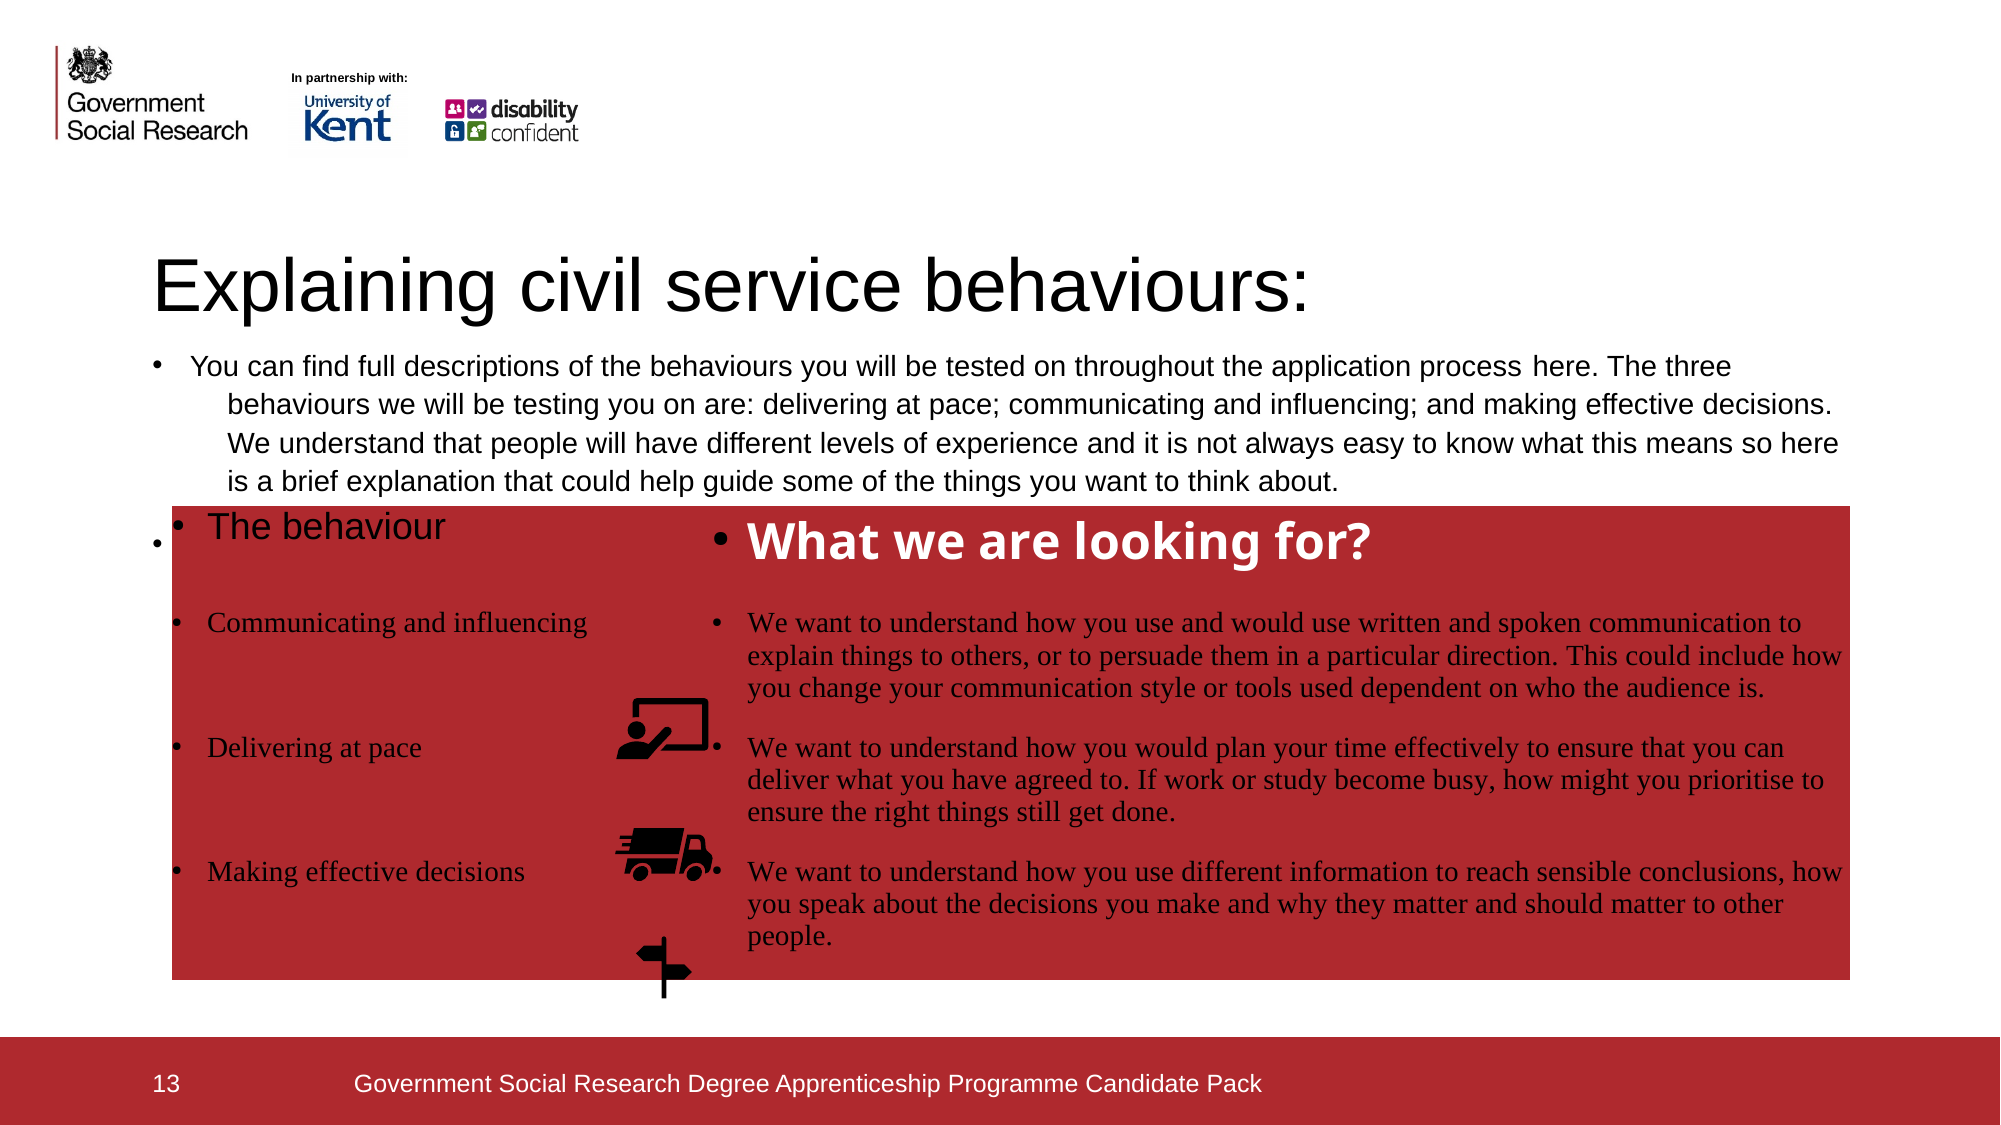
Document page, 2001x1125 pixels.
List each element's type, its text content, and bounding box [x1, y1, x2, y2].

table_header The behaviour [172, 506, 712, 607]
text_box 13 [137, 1056, 313, 1108]
picture [626, 929, 702, 1005]
table_cell We want to understand how you use and would use written and spoken communication to explain things to others, or to persuade them in a particular direction. This could include how you change your communication style or tools used dependent on who the audience is. [712, 607, 1850, 731]
table_cell We want to understand how you use different information to reach sensible conclusions, how you speak about the decisions you make and why they matter and should matter to other people. [712, 855, 1850, 980]
text_box Government Social Research Degree Apprenticeship Programme Candidate Pack [338, 1056, 1863, 1108]
picture [611, 801, 717, 907]
table_cell Making effective decisions [172, 855, 712, 980]
table_cell Communicating and influencing [172, 607, 712, 731]
table_header What we are looking for? [712, 506, 1850, 607]
list You can find full descriptions of the behaviours you will be tested on throughout the application process here. The three behaviours we will be testing you on are: delivering at pace; communicating and influencing; and making effective decisions. We understand that people will have different levels of experience and it is not always easy to know what this means so here is a brief explanation that could help guide some of the things you want to think about. [137, 335, 1863, 970]
picture [611, 677, 714, 780]
table_cell Delivering at pace [172, 731, 712, 855]
table_cell We want to understand how you would plan your time effectively to ensure that you can deliver what you have agreed to. If work or study become busy, how might you prioritise to ensure the right things still get done. [712, 731, 1850, 855]
title Explaining civil service behaviours: [137, 193, 1863, 335]
